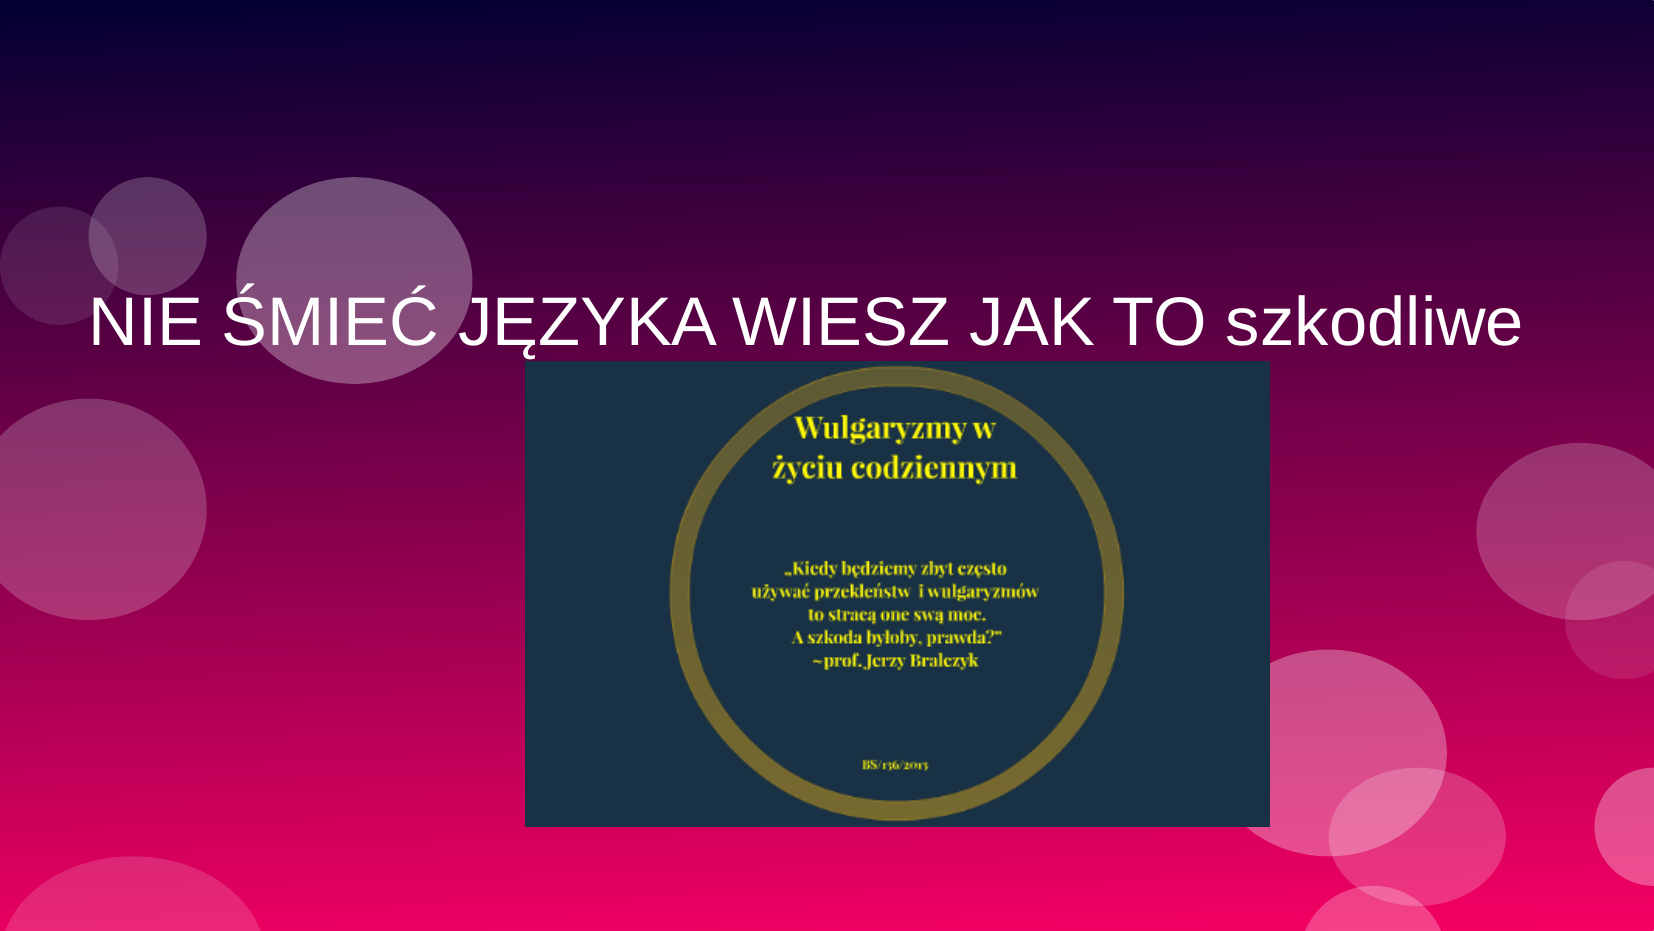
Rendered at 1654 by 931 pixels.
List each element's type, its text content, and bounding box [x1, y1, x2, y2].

title NIE ŚMIEĆ JĘZYKA WIESZ JAK TO szkodliwe [88, 236, 1565, 399]
picture [525, 361, 1270, 827]
